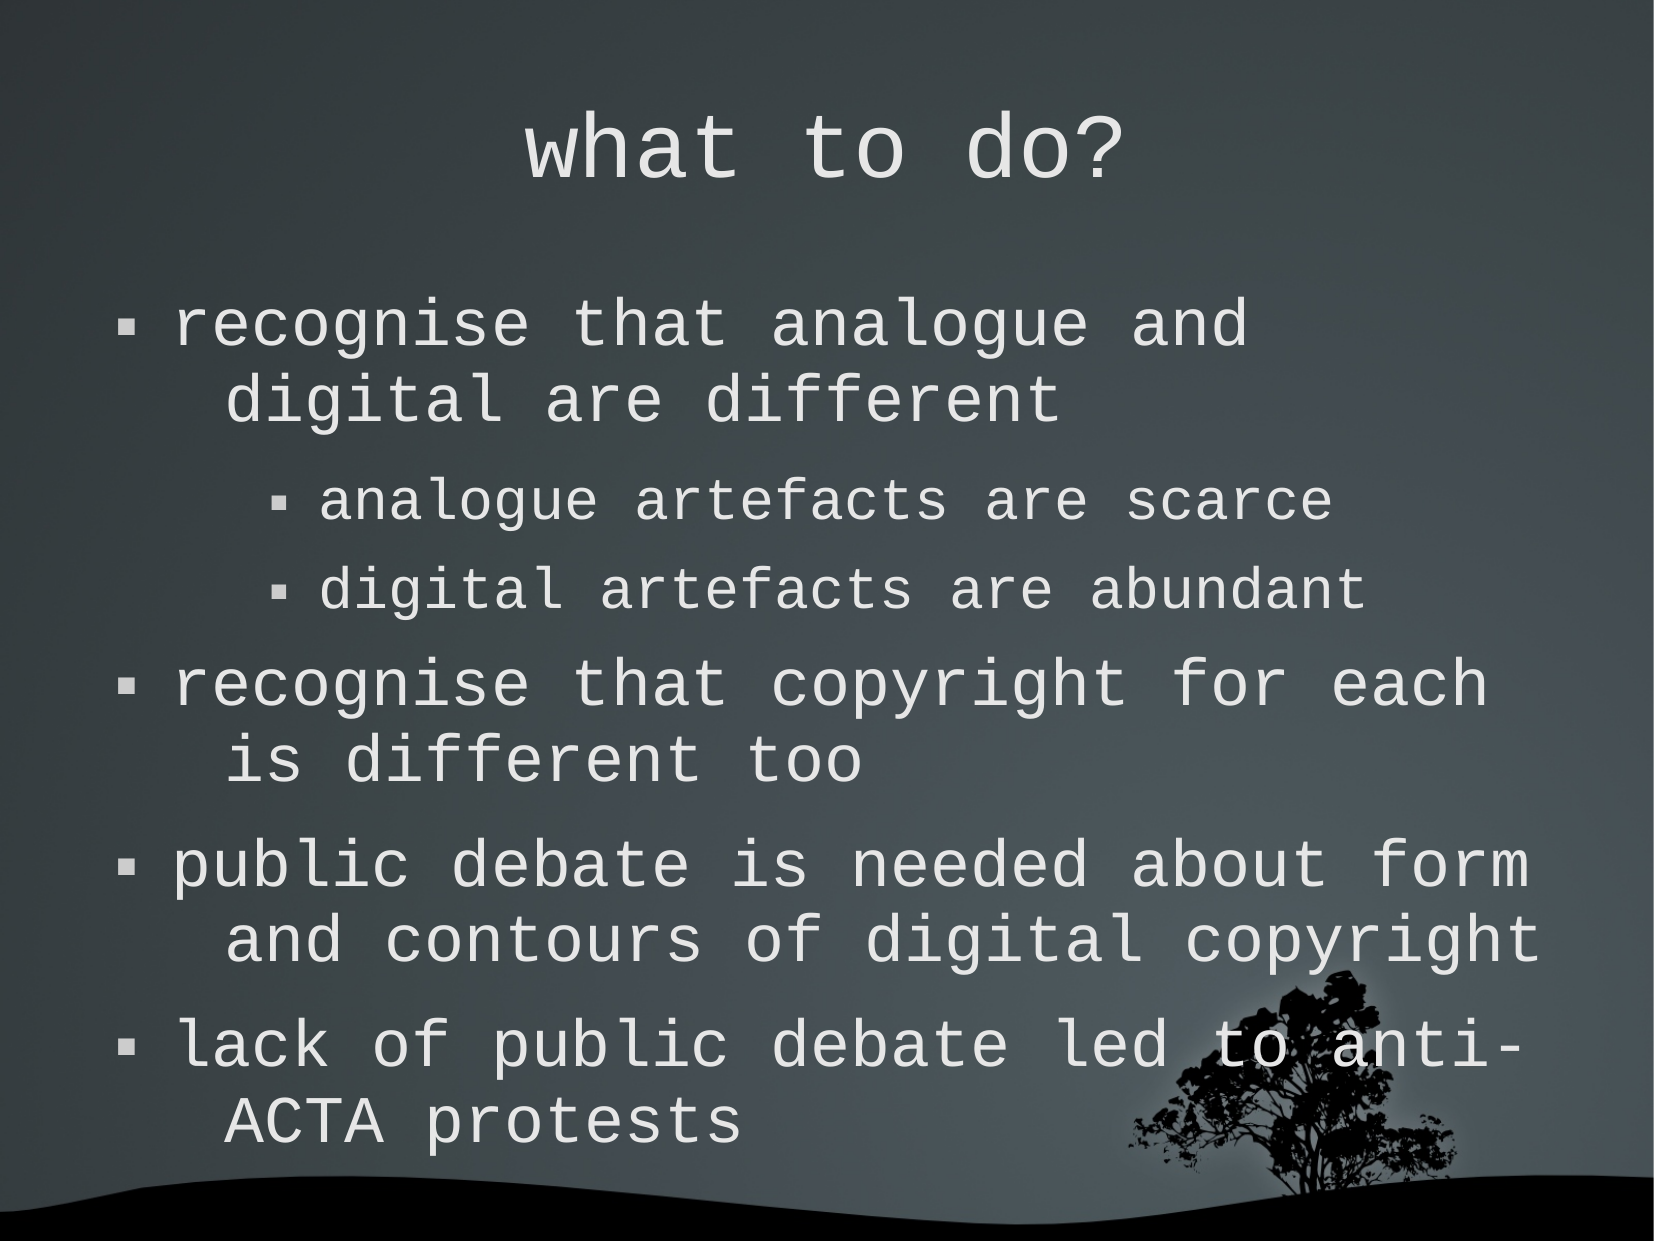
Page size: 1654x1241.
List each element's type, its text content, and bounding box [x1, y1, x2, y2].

title what to do? [82, 49, 1571, 257]
picture [0, 0, 1654, 1241]
list recognise that analogue and digital are different analogue artefacts are scarce digital artefacts are abundant recognise that copyright for each is different too public debate is needed about form and contours of digital copyright lack of public debate led to anti-ACTA protests [82, 290, 1571, 1163]
